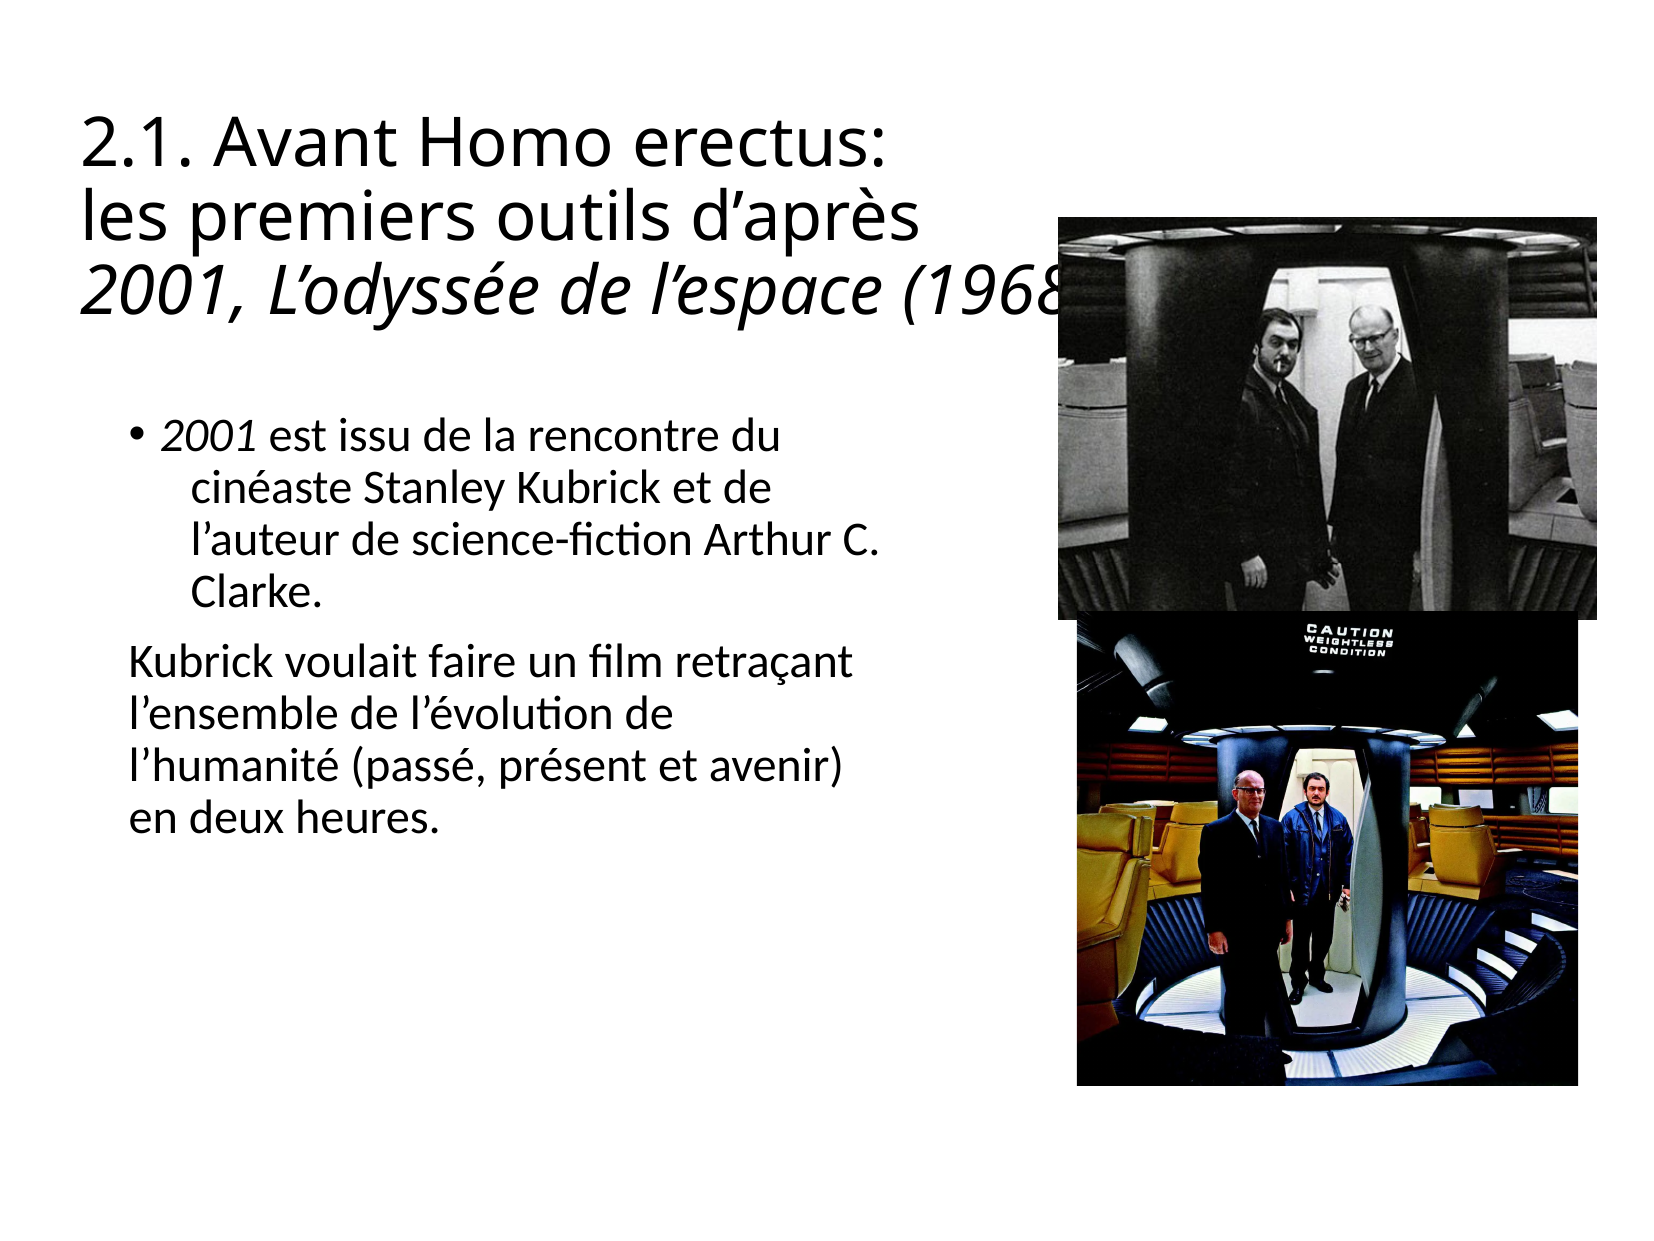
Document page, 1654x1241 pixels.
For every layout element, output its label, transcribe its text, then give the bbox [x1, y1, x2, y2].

title 2.1. Avant Homo erectus: les premiers outils d’après 2001, L’odyssée de l’espace (1968). [64, 98, 1492, 338]
chart [1076, 611, 1579, 1086]
list 2001 est issu de la rencontre du cinéaste Stanley Kubrick et de l’auteur de science-fiction Arthur C. Clarke. Kubrick voulait faire un film retraçant l’ensemble de l’évolution de l’humanité (passé, présent et avenir) en deux heures. [113, 402, 908, 993]
picture [1058, 217, 1597, 621]
